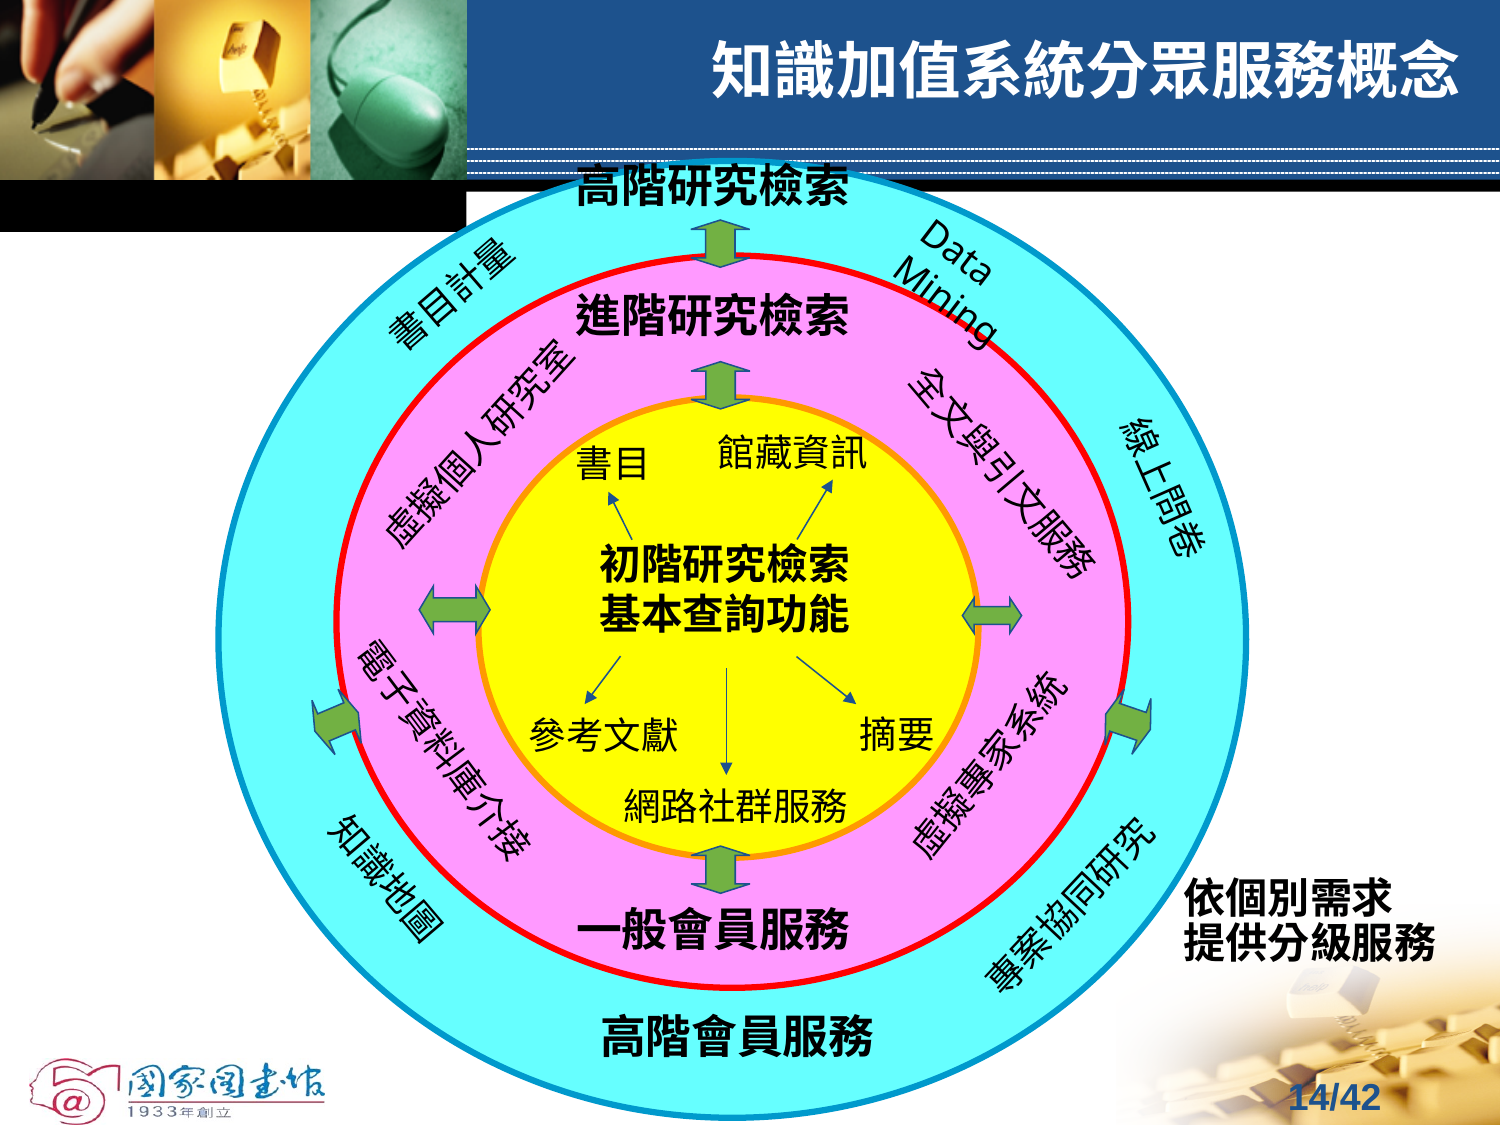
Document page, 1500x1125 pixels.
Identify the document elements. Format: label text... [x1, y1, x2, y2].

text_box 依個別需求 提供分級服務 [1169, 869, 1500, 977]
text_box 線上問卷 [1100, 393, 1239, 605]
text_box 館藏資訊 [702, 420, 892, 482]
text_box 虛擬個人研究室 [357, 299, 611, 572]
text_box Data Mining [868, 193, 1112, 414]
text_box 電子資料庫介接 [324, 614, 591, 960]
text_box 高階會員服務 [585, 1000, 890, 1071]
text_box 全文與引文服務 [886, 341, 1123, 606]
text_box 知識地圖 [305, 790, 475, 974]
text_box 虛擬專家系統 [886, 632, 1102, 883]
text_box 書目 [560, 432, 680, 505]
text_box 參考文獻 [513, 704, 715, 764]
text_box 知識加值系統分眾服務概念 [690, 18, 1483, 126]
text_box [218, 178, 1247, 1118]
text_box 初階研究檢索 基本查詢功能 [584, 530, 869, 646]
text_box 網路社群服務 [608, 775, 928, 847]
text_box 進階研究檢索 [560, 279, 869, 351]
text_box 書目計量 [363, 196, 557, 375]
text_box 專案協同研究 [960, 779, 1190, 1019]
text_box 高階研究檢索 [560, 148, 869, 221]
picture [29, 1058, 325, 1125]
text_box 摘要 [844, 703, 951, 764]
text_box 一般會員服務 [561, 893, 866, 964]
